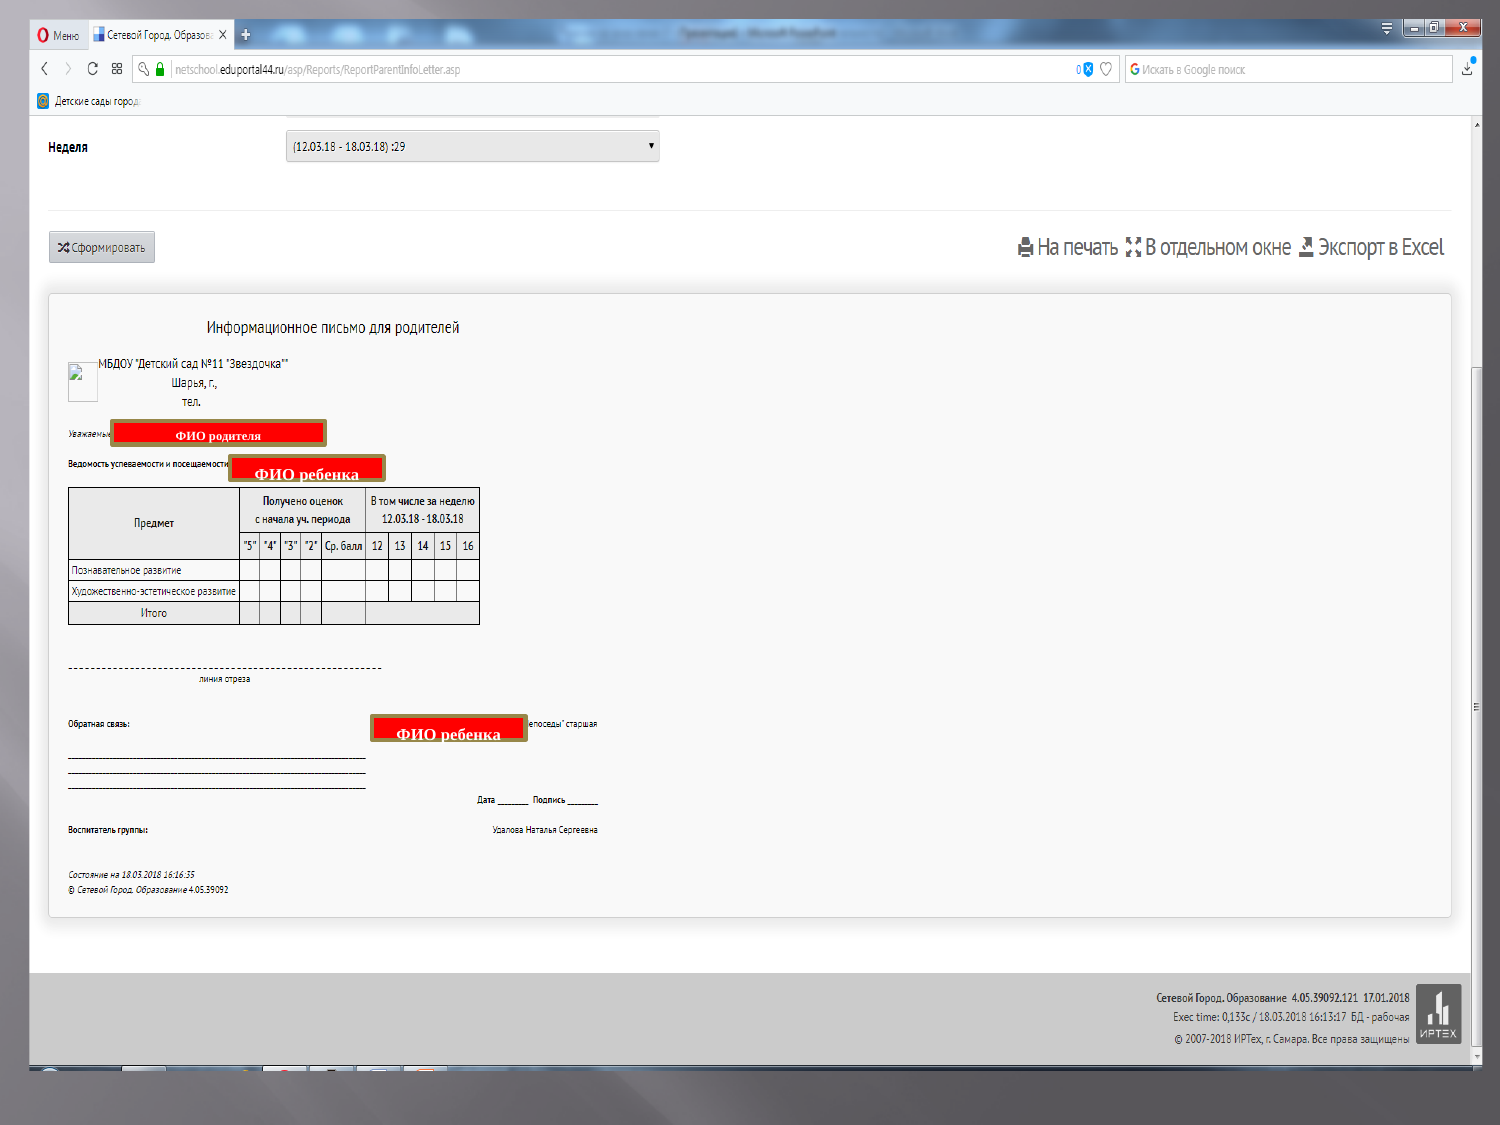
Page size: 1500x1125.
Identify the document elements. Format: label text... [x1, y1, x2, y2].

text_box ФИО родителя [112, 421, 325, 444]
picture [29, 19, 1483, 1071]
text_box ФИО ребенка [230, 456, 384, 480]
text_box ФИО ребенка [372, 716, 526, 740]
